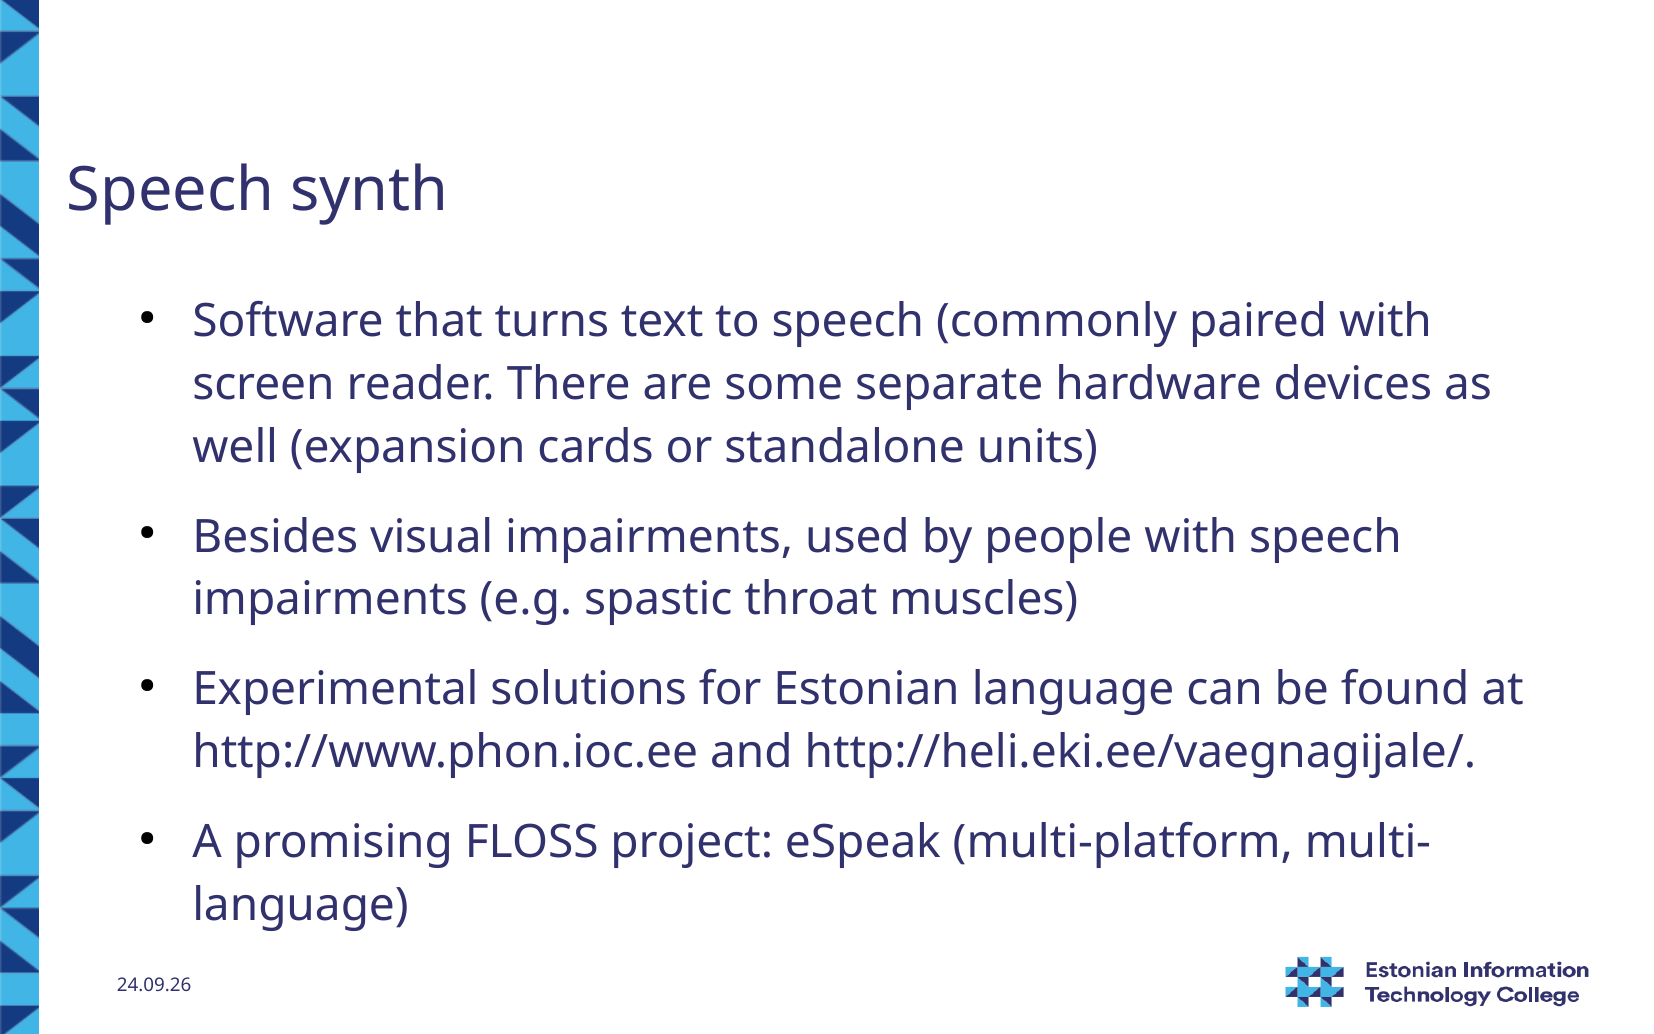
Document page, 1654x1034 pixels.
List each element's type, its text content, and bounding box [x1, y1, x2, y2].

title Speech synth [66, 100, 1203, 274]
list Software that turns text to speech (commonly paired with screen reader. There are some separate hardware devices as well (expansion cards or standalone units) Besides visual impairments, used by people with speech impairments (e.g. spastic throat muscles) Experimental solutions for Estonian language can be found at http://www.phon.ioc.ee and http://heli.eki.ee/vaegnagijale/. A promising FLOSS project: eSpeak (multi-platform, multi-language) [121, 287, 1533, 998]
